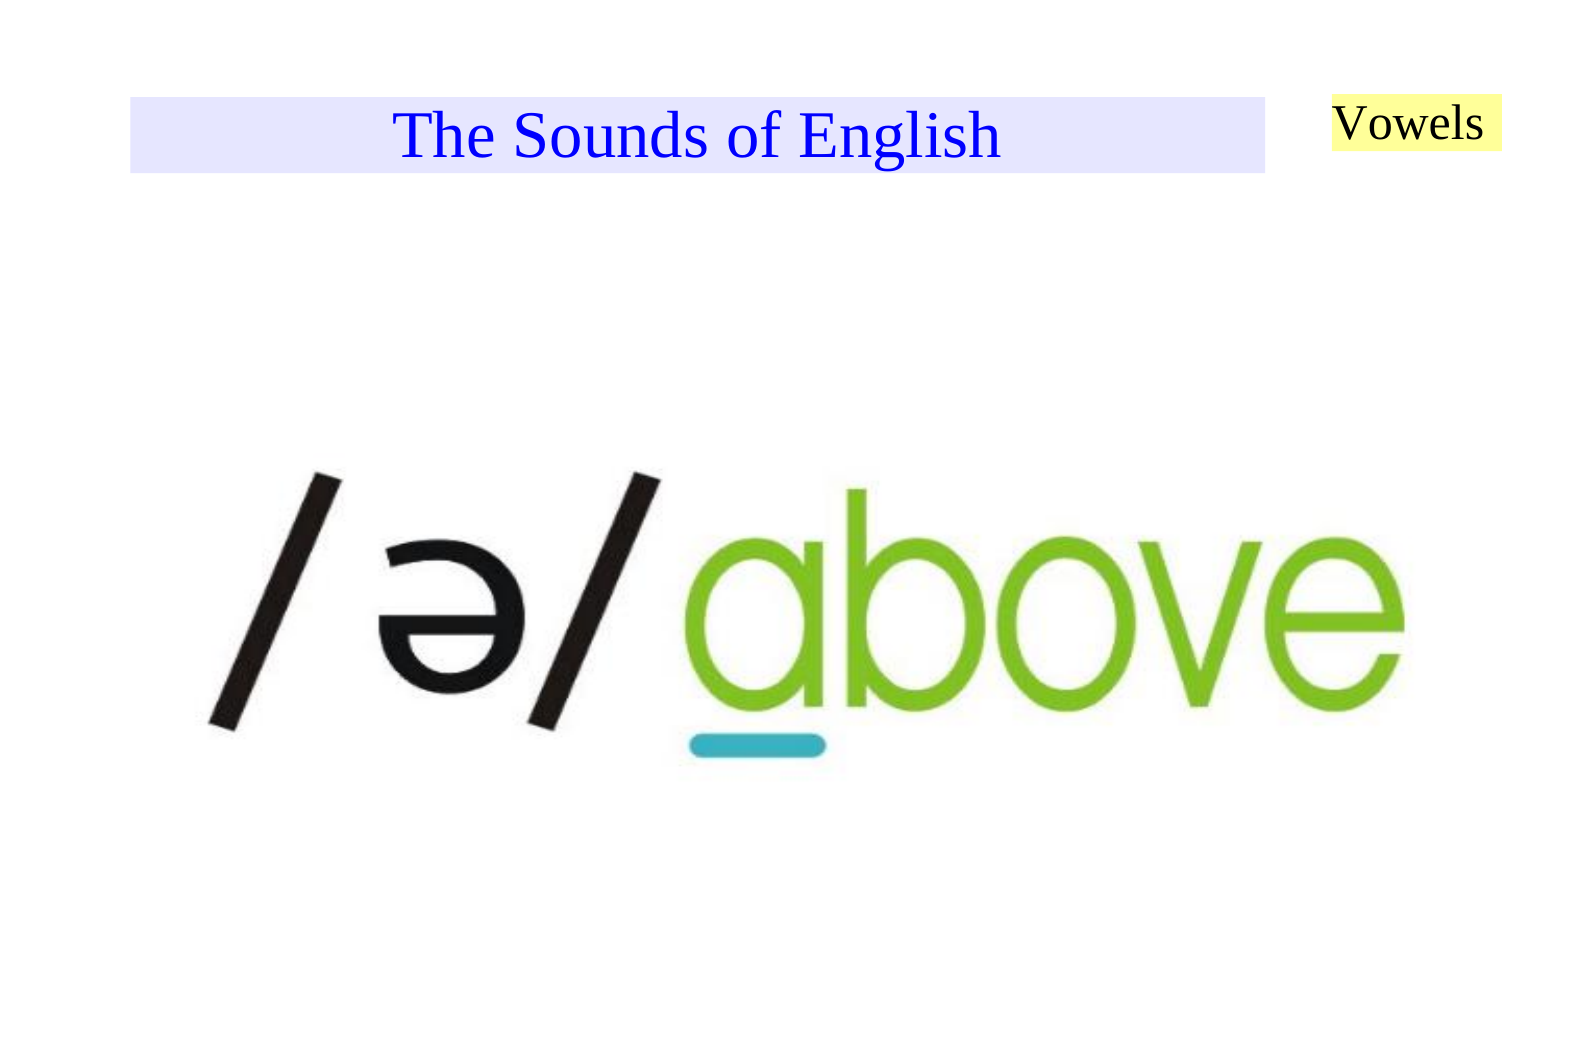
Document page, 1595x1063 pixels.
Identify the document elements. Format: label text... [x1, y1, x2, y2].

picture [146, 209, 1480, 1025]
text_box The Sounds of English [130, 97, 1266, 174]
text_box Vowels [1331, 94, 1502, 152]
